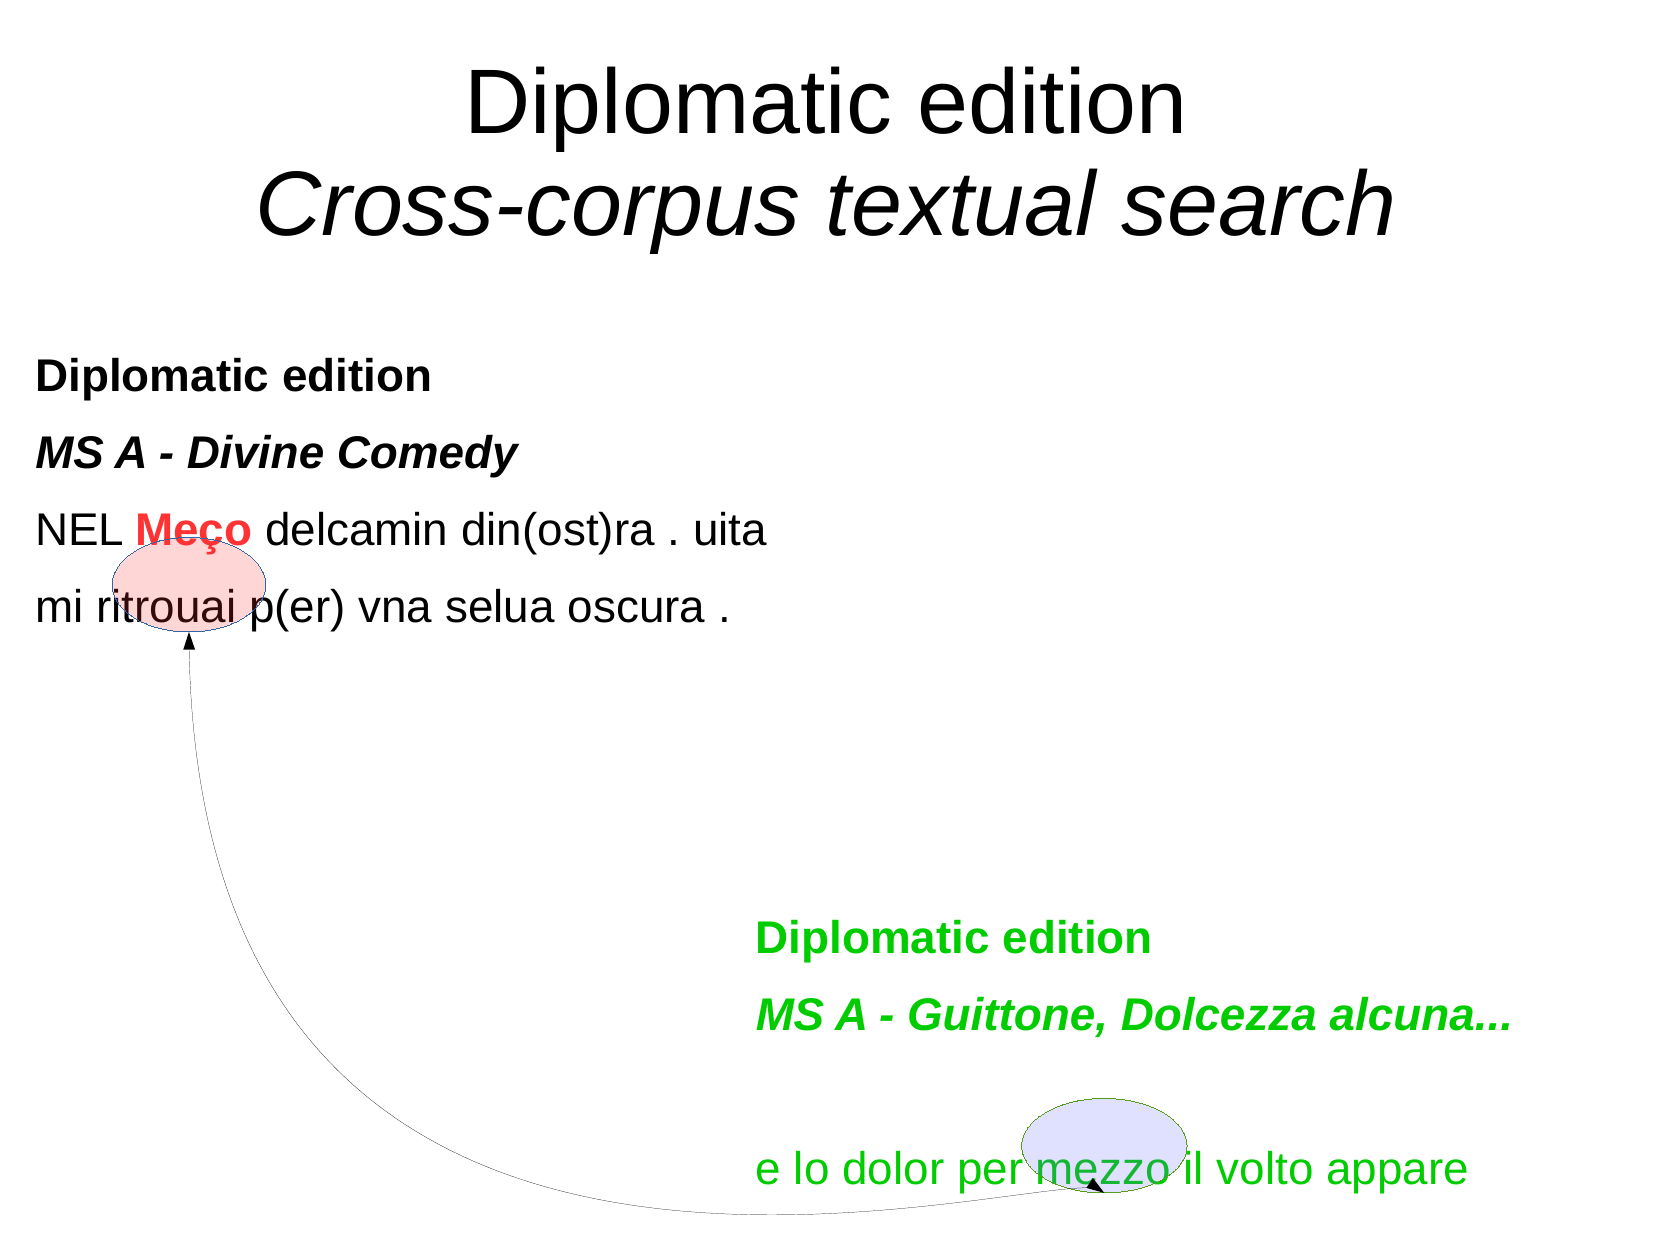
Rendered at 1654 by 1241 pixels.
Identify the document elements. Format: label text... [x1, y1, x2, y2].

list Diplomatic edition MS A - Guittone, Dolcezza alcuna... e lo dolor per mezzo il volto appare [755, 886, 1619, 1229]
list Diplomatic edition MS A - Divine Comedy NEL Meço delcamin din(ost)ra . uita mi ritrouai p(er) vna selua oscura . [35, 324, 957, 756]
title Diplomatic edition Cross-corpus textual search [82, 49, 1571, 257]
text_box [1071, 1188, 1101, 1193]
text_box [112, 537, 266, 632]
text_box [1021, 1098, 1188, 1193]
